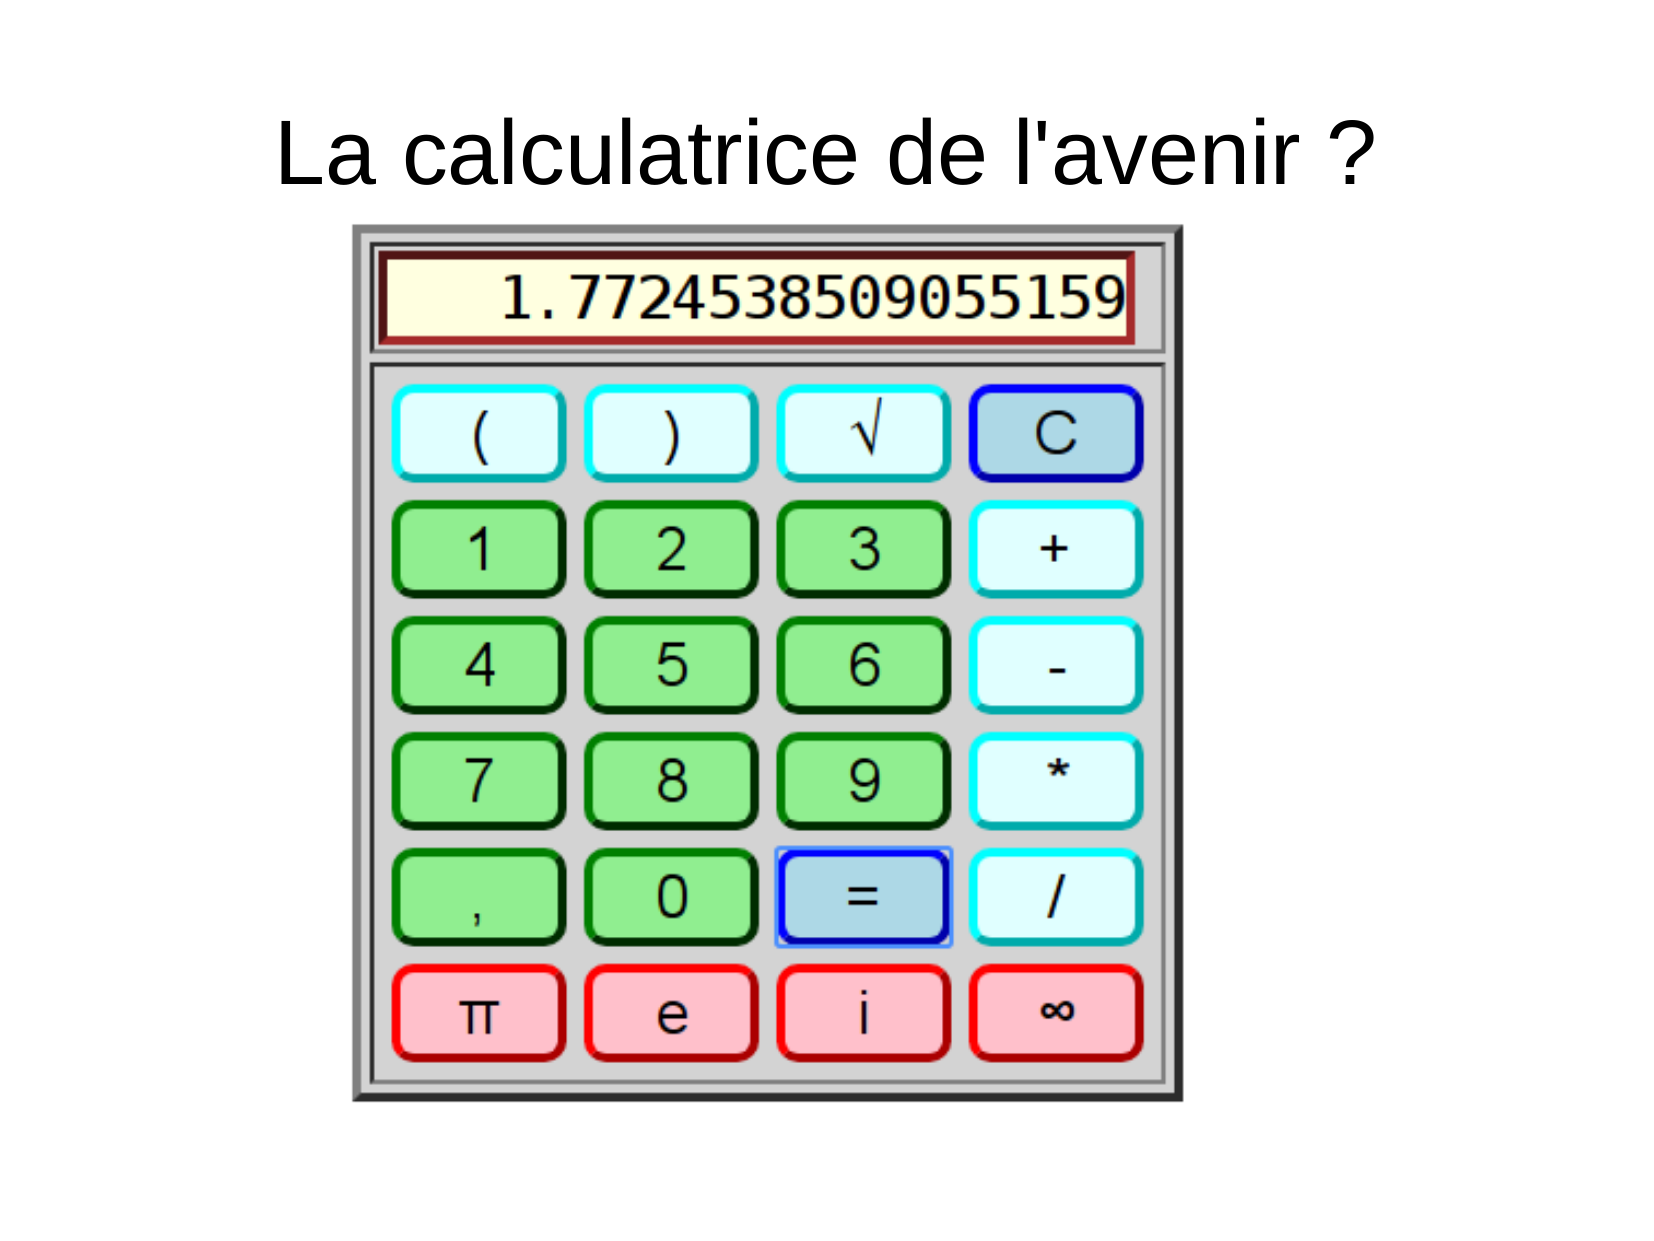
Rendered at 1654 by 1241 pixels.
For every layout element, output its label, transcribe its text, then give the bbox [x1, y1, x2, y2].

picture [342, 212, 1199, 1111]
title La calculatrice de l'avenir ? [82, 49, 1571, 257]
